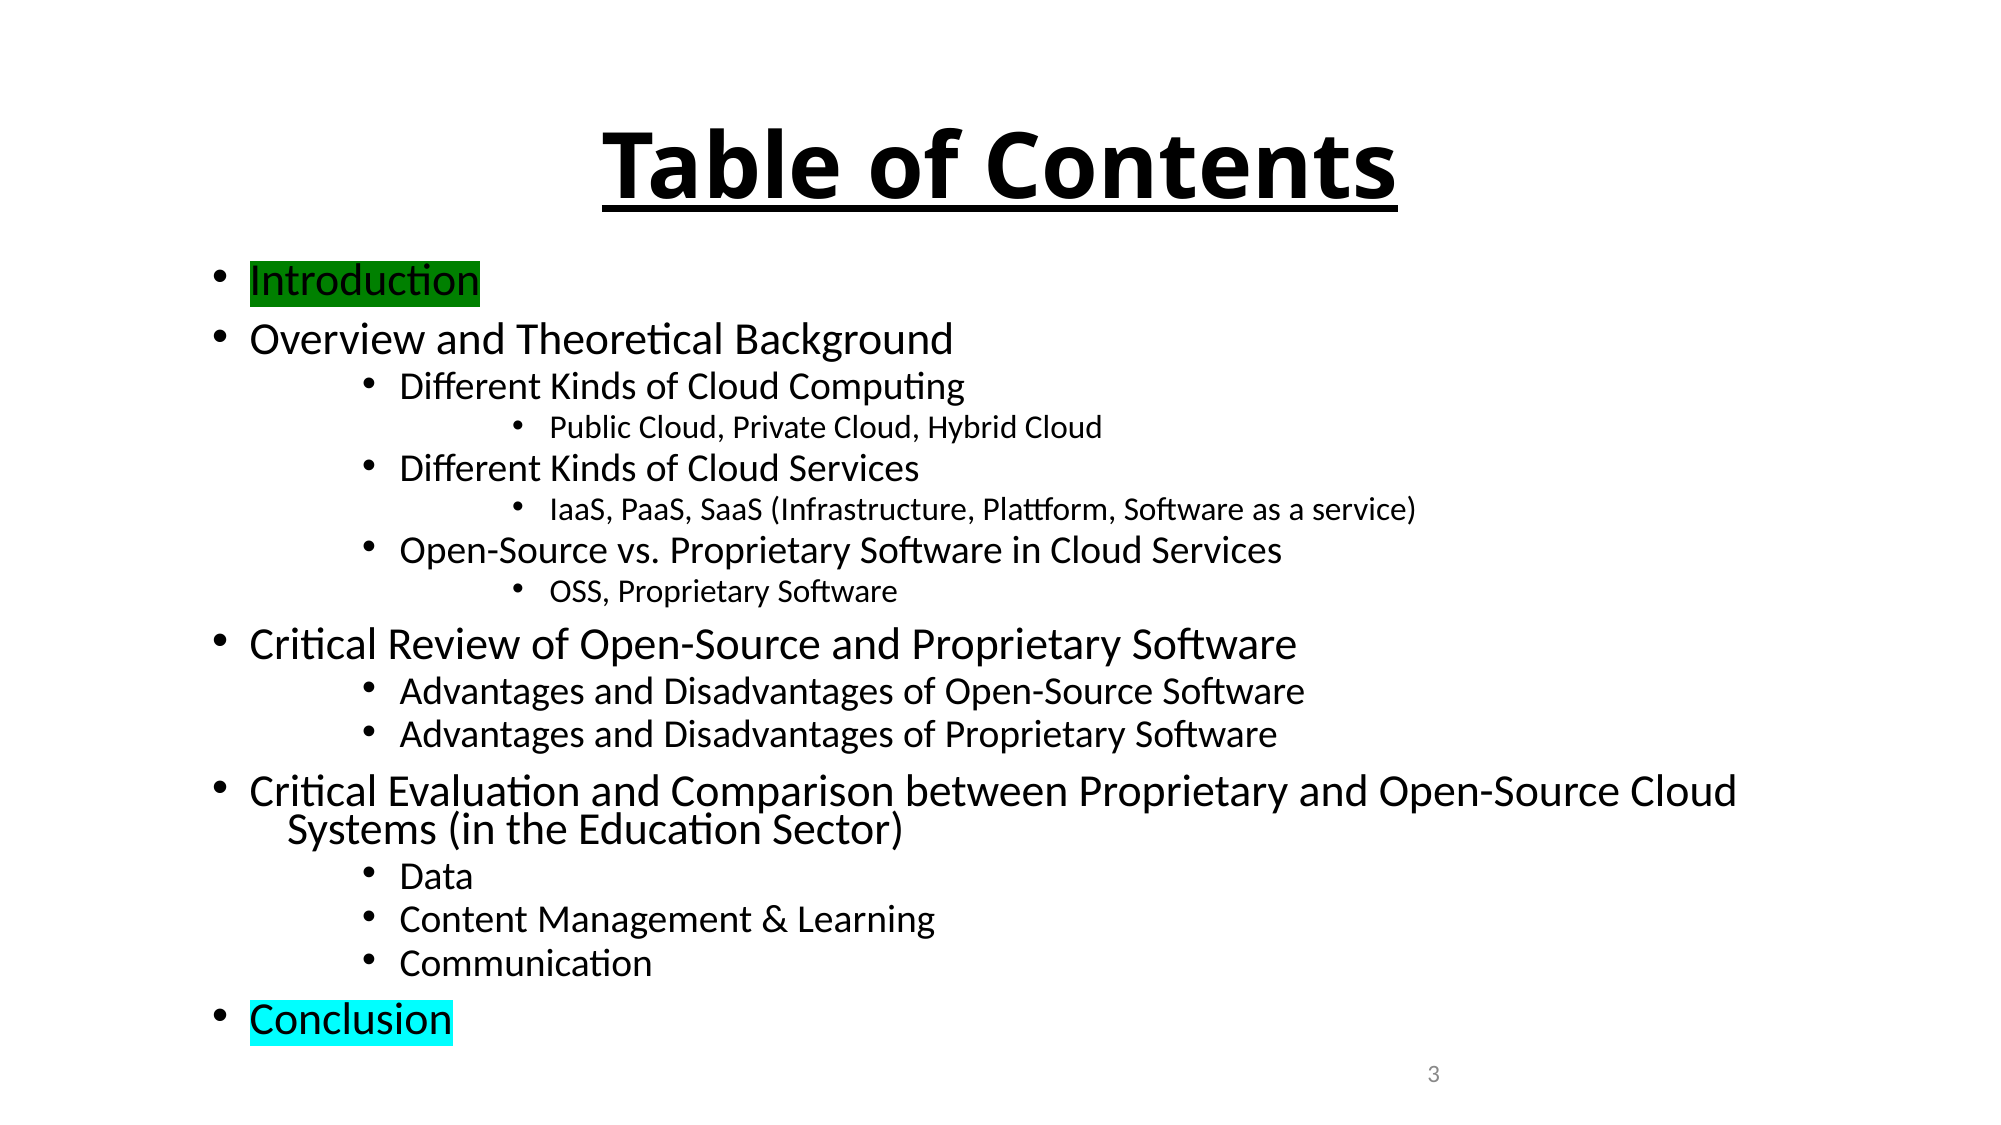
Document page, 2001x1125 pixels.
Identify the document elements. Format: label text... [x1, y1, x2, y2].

text_box [1412, 1042, 1863, 1103]
list Introduction Overview and Theoretical Background Different Kinds of Cloud Computing Public Cloud, Private Cloud, Hybrid Cloud Different Kinds of Cloud Services IaaS, PaaS, SaaS (Infrastructure, Plattform, Software as a service) Open-Source vs. Proprietary Software in Cloud Services OSS, Proprietary Software Critical Review of Open-Source and Proprietary Software Advantages and Disadvantages of Open-Source Software Advantages and Disadvantages of Proprietary Software Critical Evaluation and Comparison between Proprietary and Open-Source Cloud Systems (in the Education Sector) Data Content Management & Learning Communication Conclusion [197, 257, 1803, 1066]
title Table of Contents [137, 59, 1863, 278]
